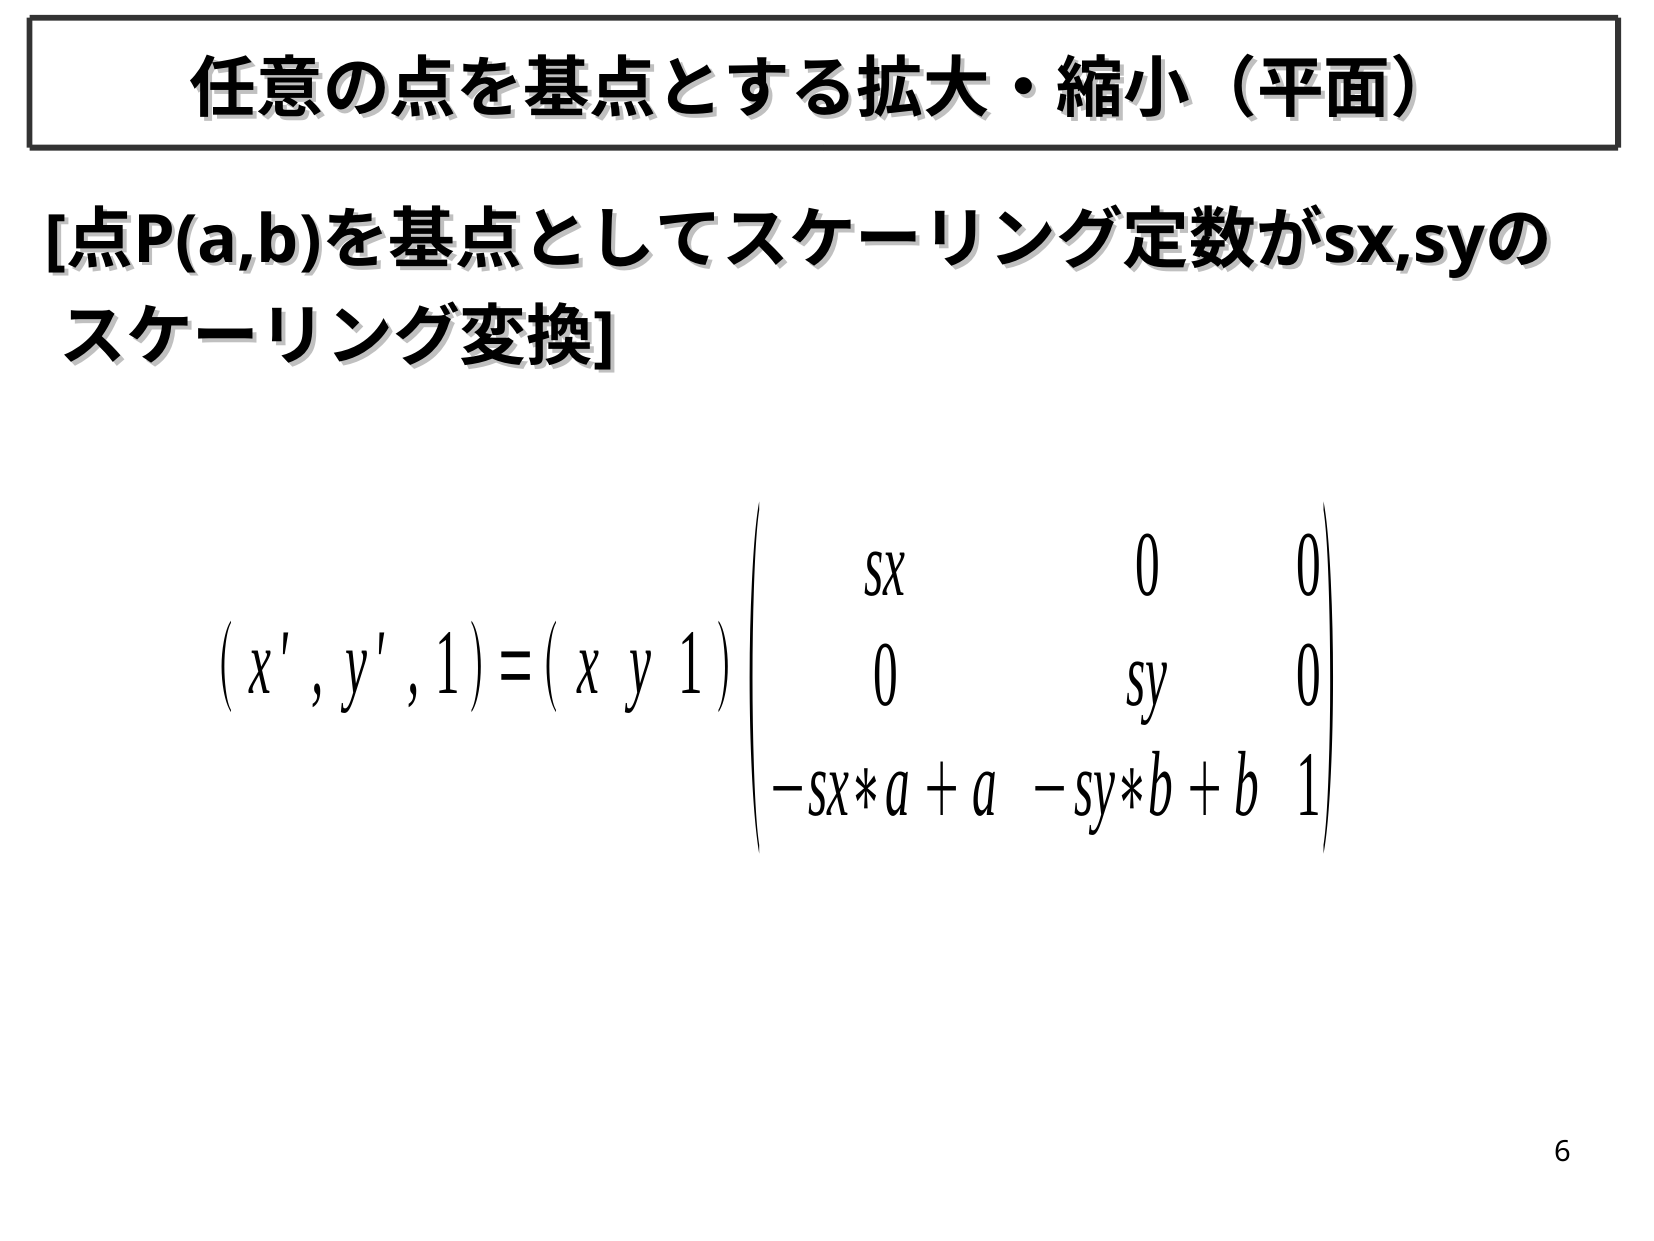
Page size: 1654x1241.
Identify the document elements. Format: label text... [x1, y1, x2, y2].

text_box 任意の点を基点とする拡大・縮小（平面） [29, 17, 1619, 148]
text_box [点P(a,b)を基点としてスケーリング定数がsx,syの スケーリング変換] [29, 177, 1574, 340]
chart [206, 497, 1355, 857]
